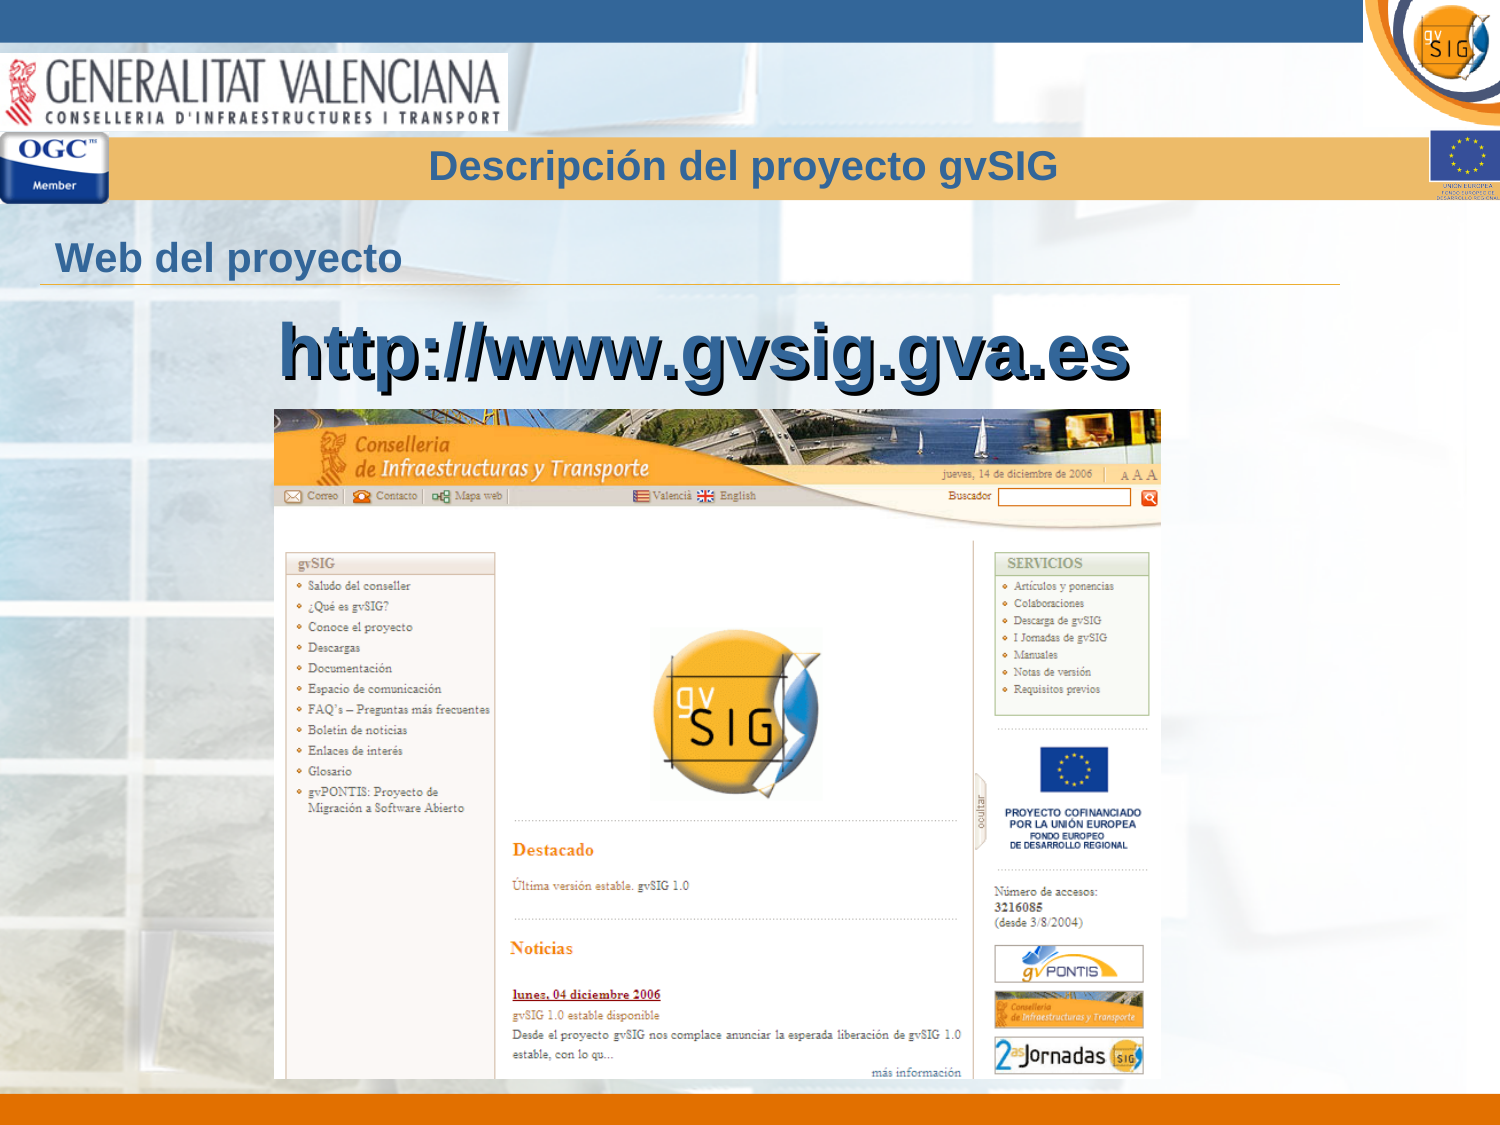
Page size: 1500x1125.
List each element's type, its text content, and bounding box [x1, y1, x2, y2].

picture [0, 53, 508, 131]
picture [274, 409, 1161, 1080]
picture [0, 132, 109, 137]
text_box Descripción del proyecto gvSIG [0, 137, 1488, 203]
picture [1363, 0, 1500, 127]
text_box Web del proyecto [40, 204, 691, 290]
text_box http://www.gvsig.gva.es [262, 304, 1180, 401]
picture [1429, 129, 1500, 200]
